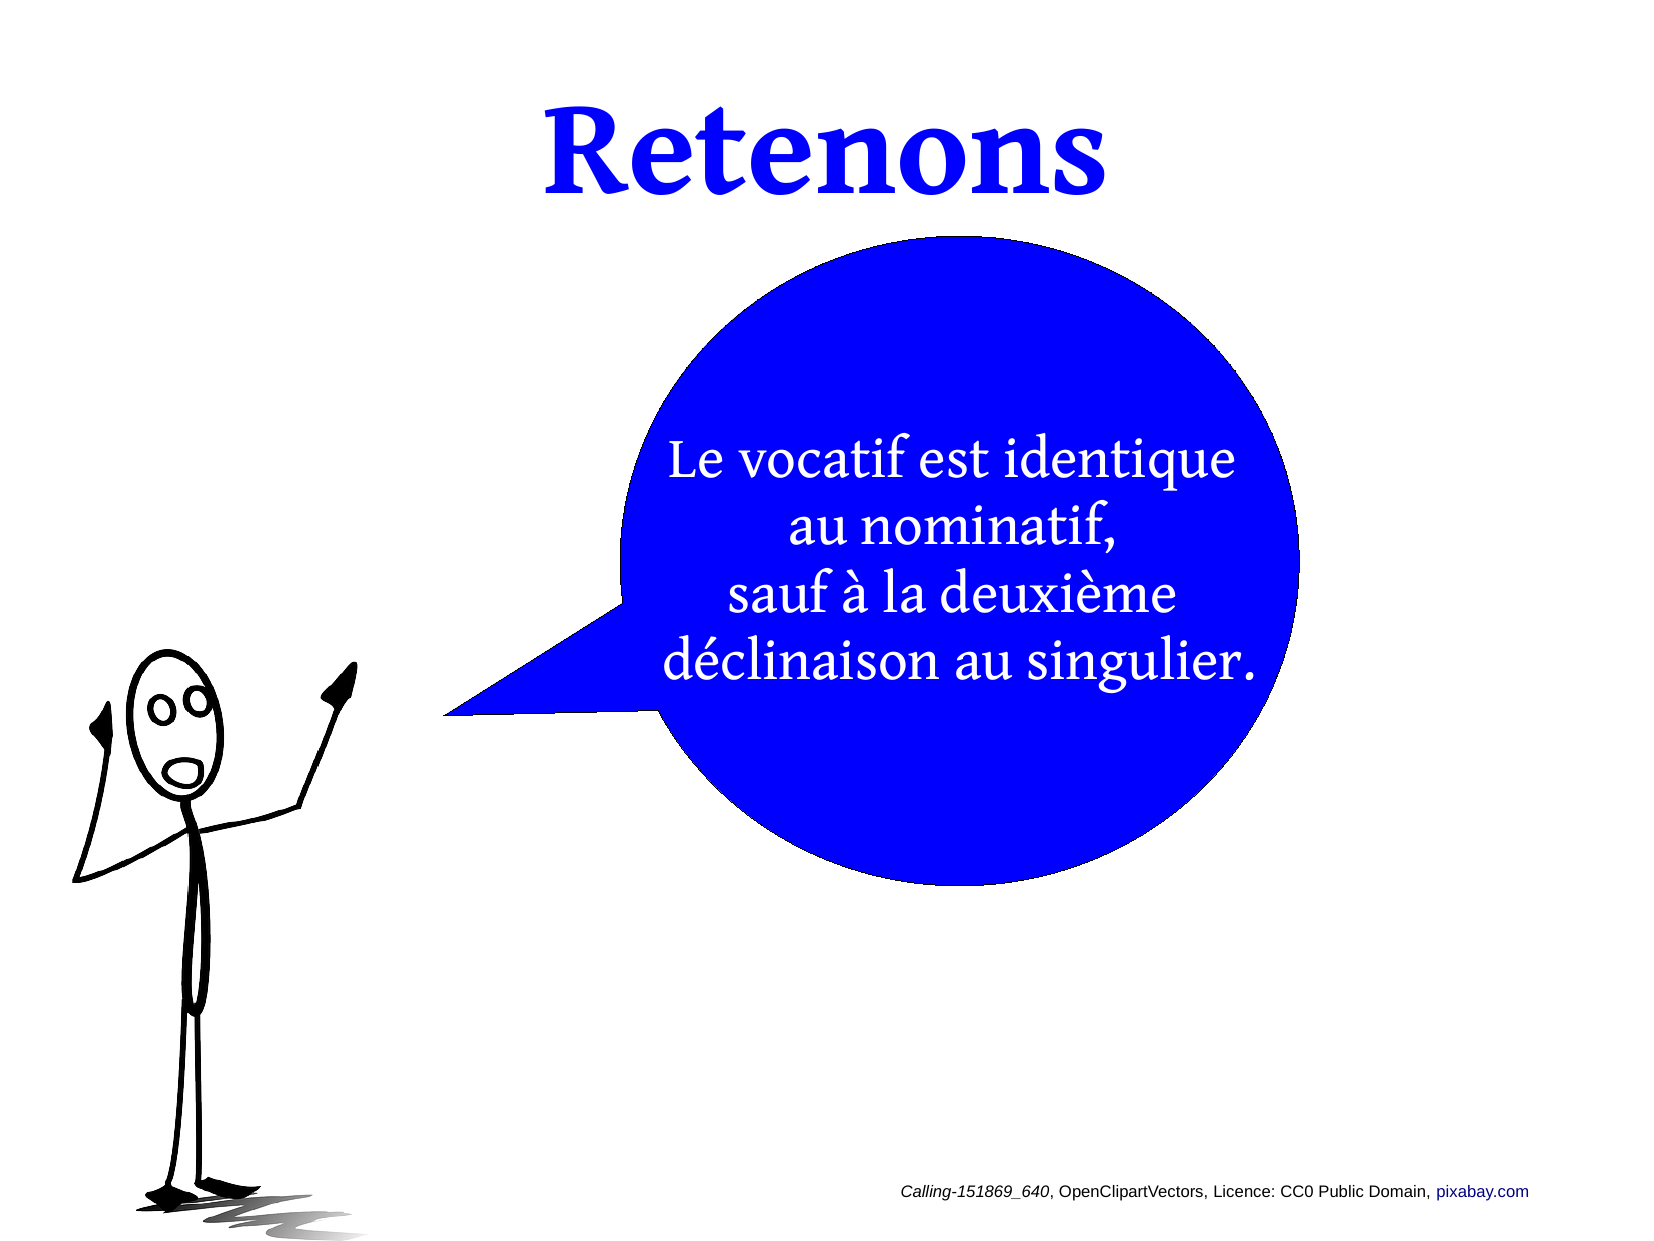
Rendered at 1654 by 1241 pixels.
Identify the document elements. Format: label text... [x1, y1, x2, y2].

text_box Calling-151869_640, OpenClipartVectors, Licence: CC0 Public Domain, pixabay.com [885, 1174, 1595, 1211]
text_box Le vocatif est identique au nominatif, sauf à la deuxième déclinaison au singulier. [443, 236, 1300, 886]
picture [59, 649, 384, 1241]
title Retenons [82, 56, 1571, 250]
